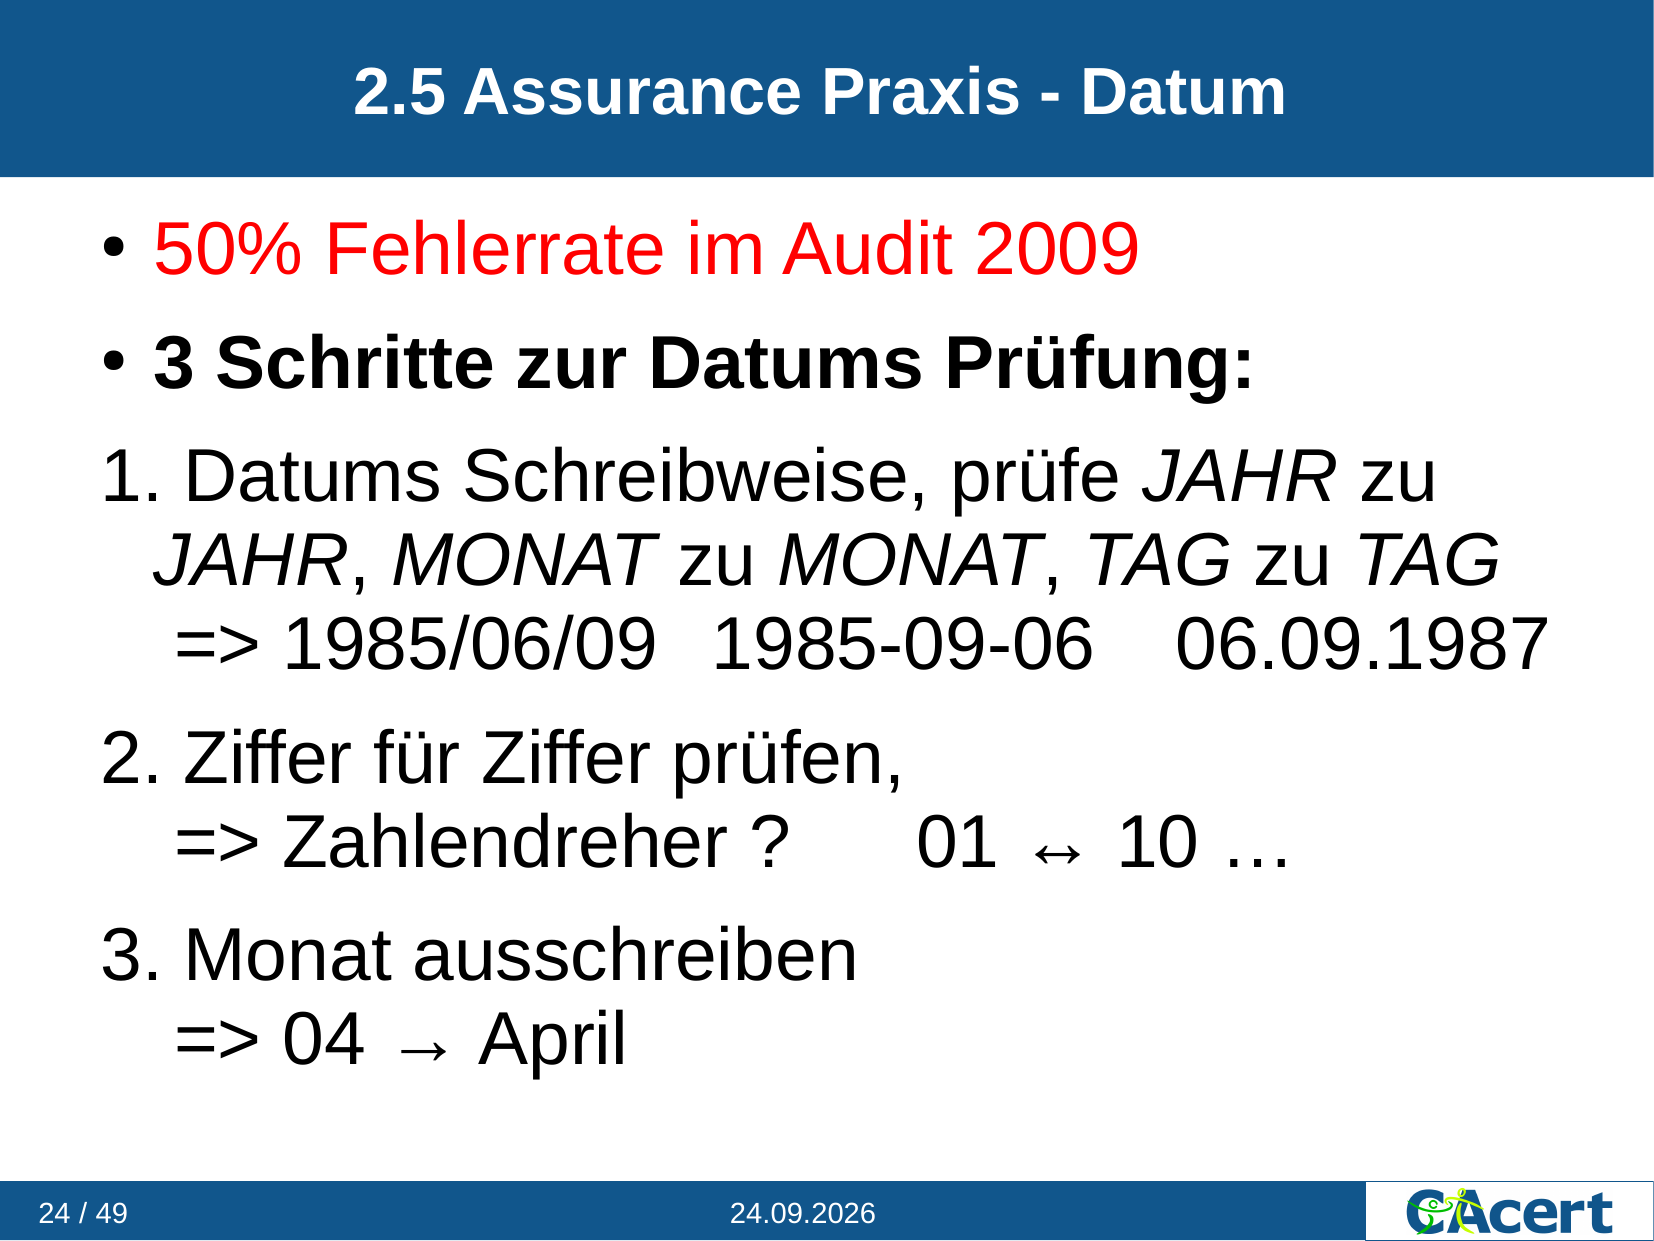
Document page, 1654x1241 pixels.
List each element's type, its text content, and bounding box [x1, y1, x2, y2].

list 50% Fehlerrate im Audit 2009 3 Schritte zur Datums Prüfung: Datums Schreibweise, prüfe JAHR zu JAHR, MONAT zu MONAT, TAG zu TAG => 1985/06/09 1985-09-06 06.09.1987 Ziffer für Ziffer prüfen, => Zahlendreher ? 01 ↔ 10 … Monat ausschreiben => 04 → April [82, 206, 1571, 1081]
title 2.5 Assurance Praxis - Datum [76, 17, 1565, 166]
picture [1406, 1187, 1613, 1235]
